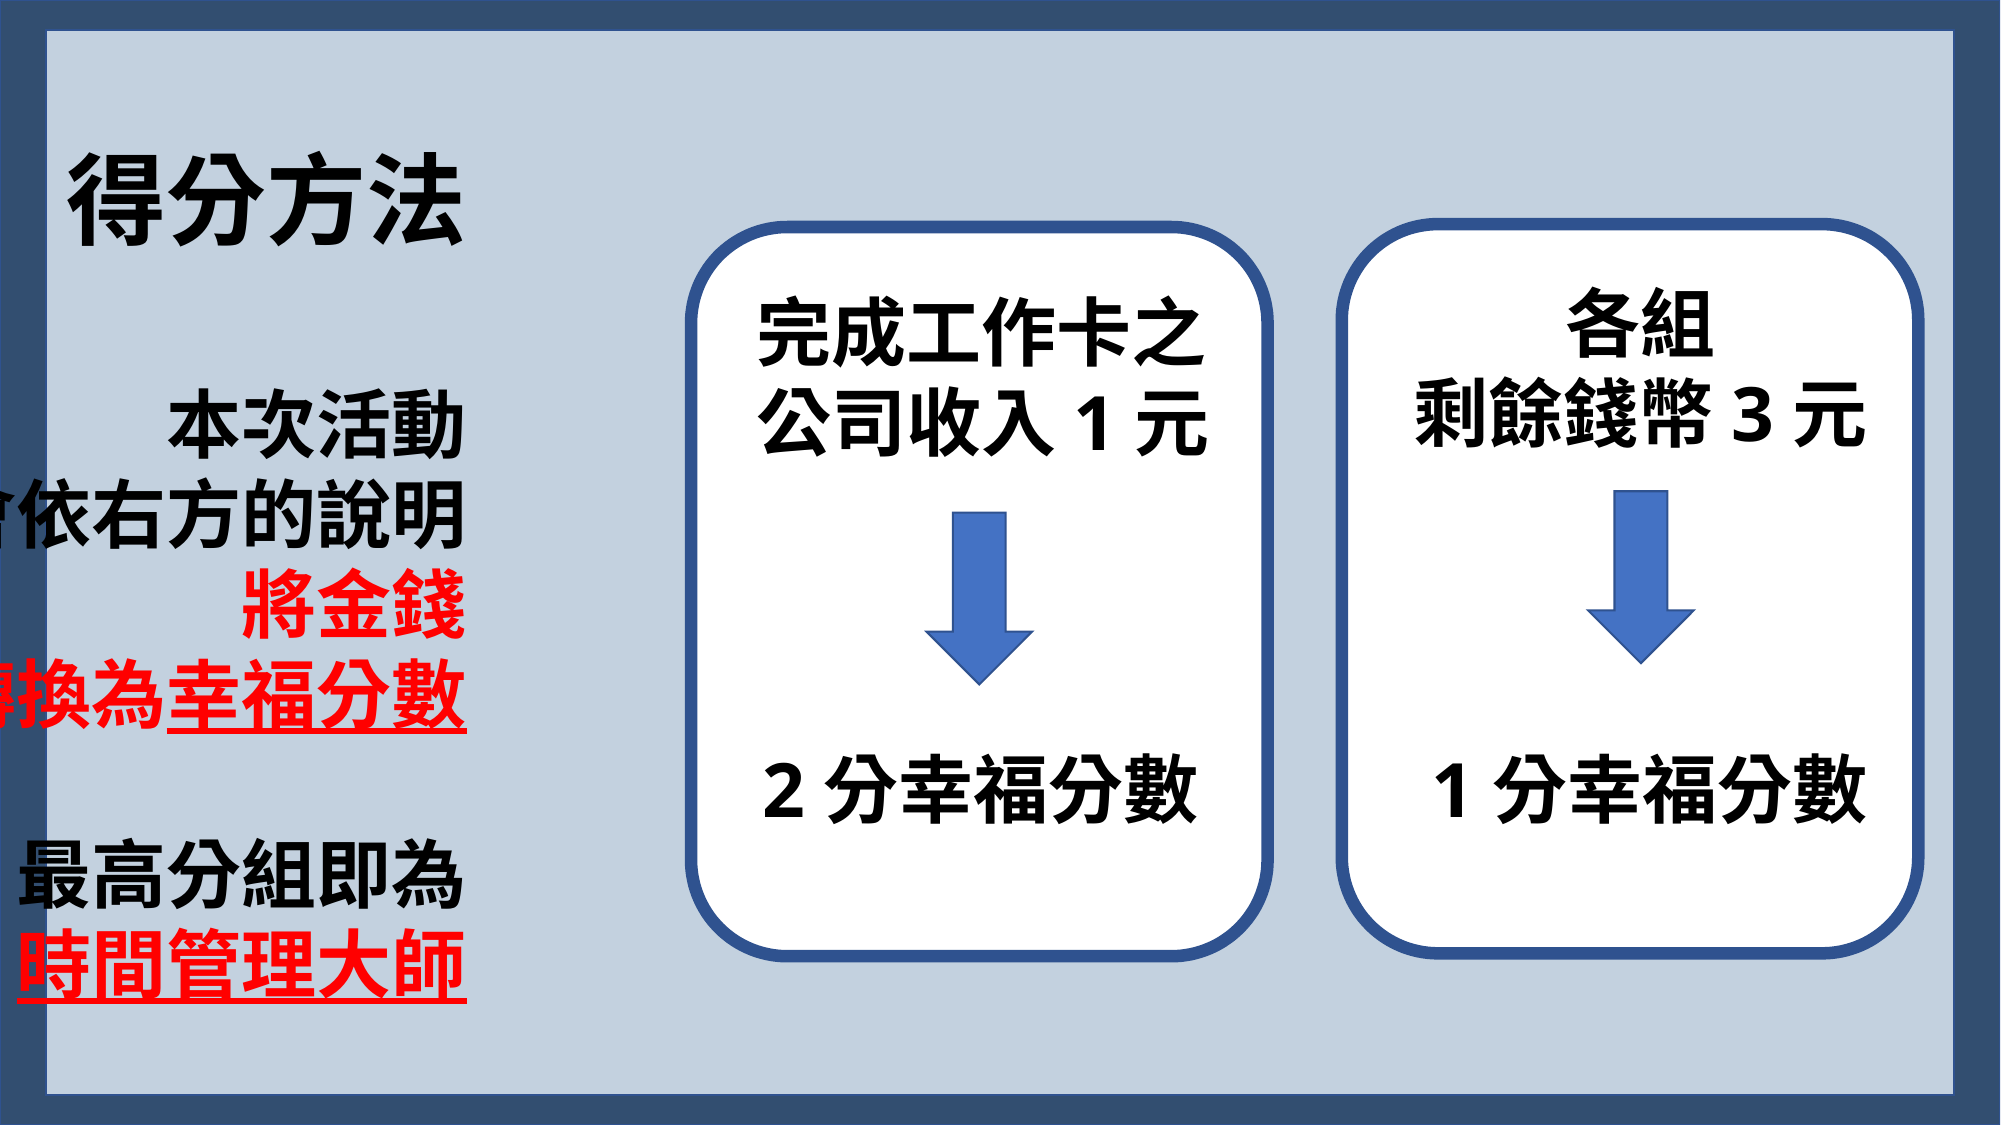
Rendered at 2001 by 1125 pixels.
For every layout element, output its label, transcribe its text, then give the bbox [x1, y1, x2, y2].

text_box [1356, 224, 1904, 269]
text_box 得分方法 本次活動 會依右方的說明 將金錢 轉換為幸福分數 最高分組即為 時間管理大師 [0, 130, 658, 1015]
text_box 完成工作卡之 公司收入1元 [741, 278, 1341, 473]
text_box 1分幸福分數 [1416, 735, 2000, 842]
text_box 各組 剩餘錢幣3元 [1333, 269, 1949, 464]
text_box [691, 227, 1268, 957]
text_box 2分幸福分數 [747, 735, 1341, 842]
text_box [1341, 464, 1919, 954]
